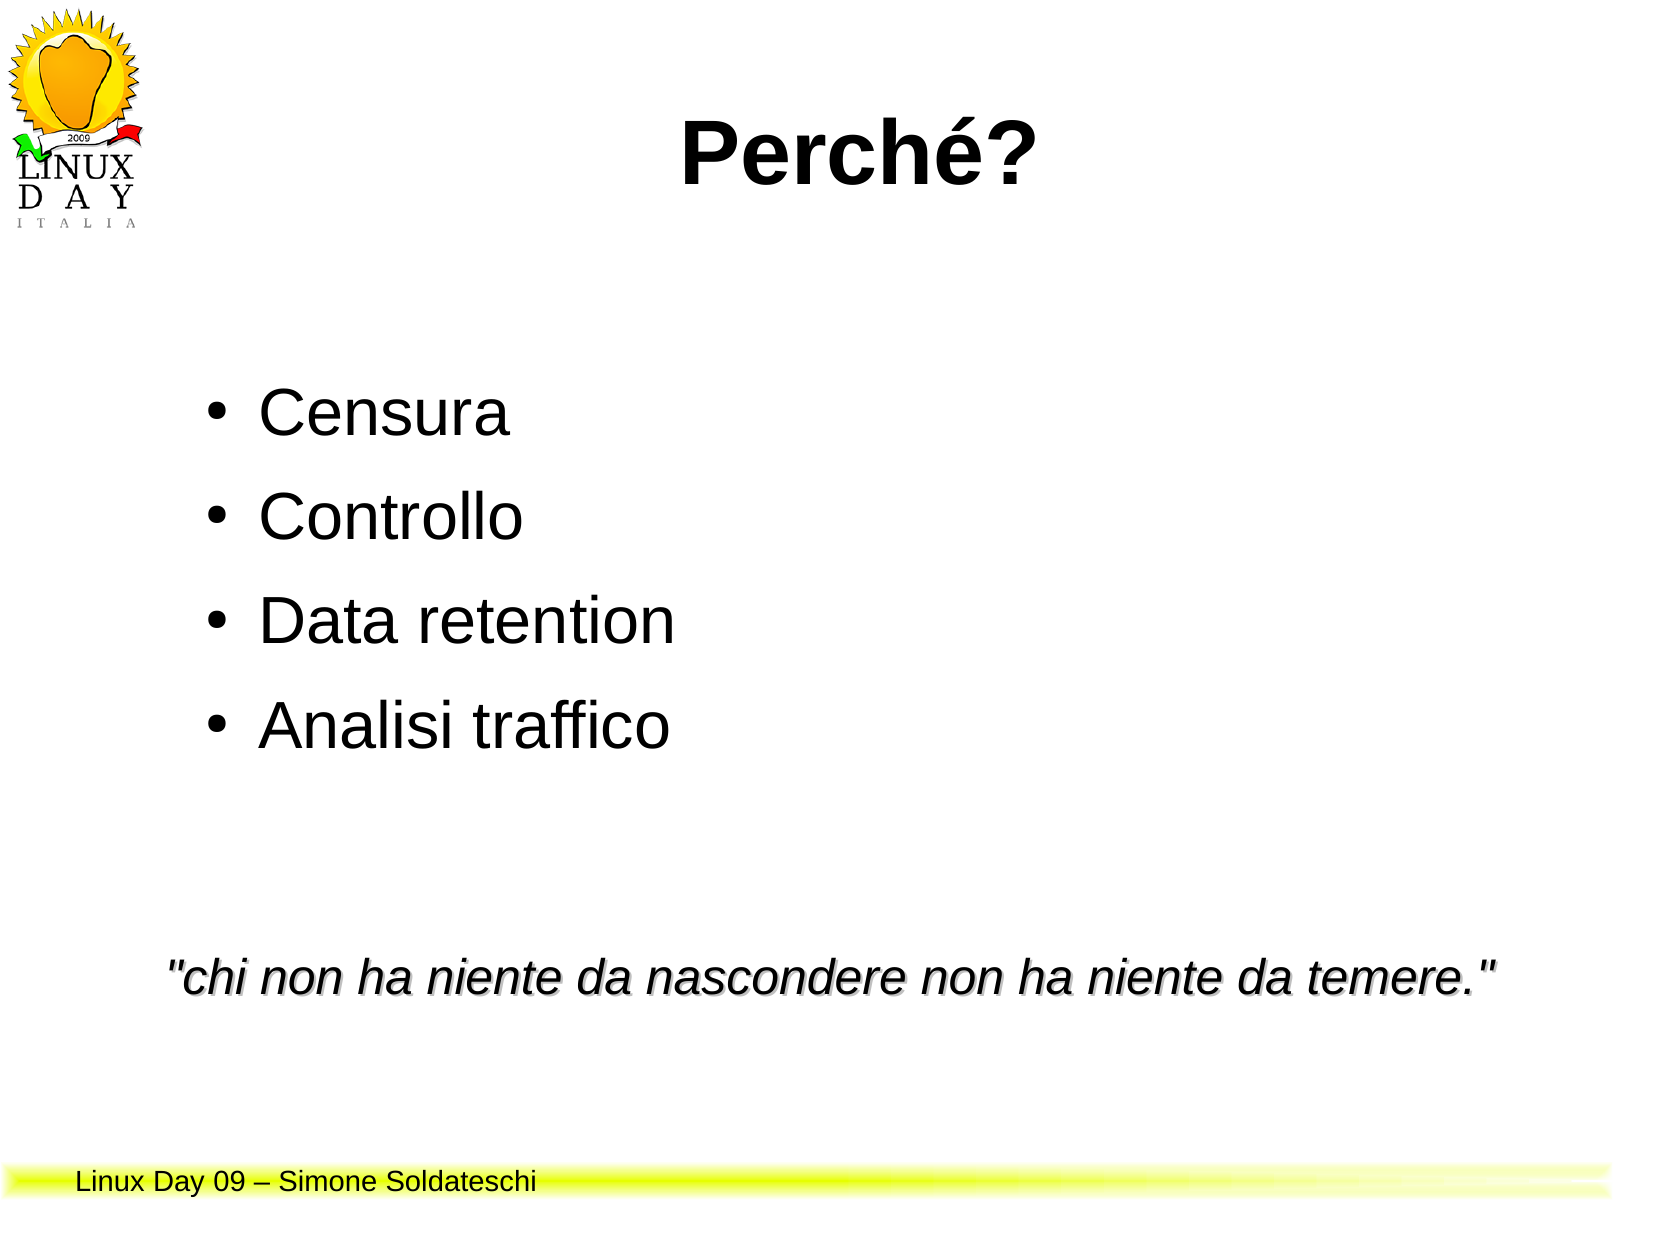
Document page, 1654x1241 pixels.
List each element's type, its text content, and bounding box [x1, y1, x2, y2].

list Censura Controllo Data retention Analisi traffico [187, 375, 1571, 788]
text_box "chi non ha niente da nascondere non ha niente da temere." [150, 941, 1510, 1013]
title Perché? [150, 49, 1571, 257]
picture [0, 0, 151, 235]
